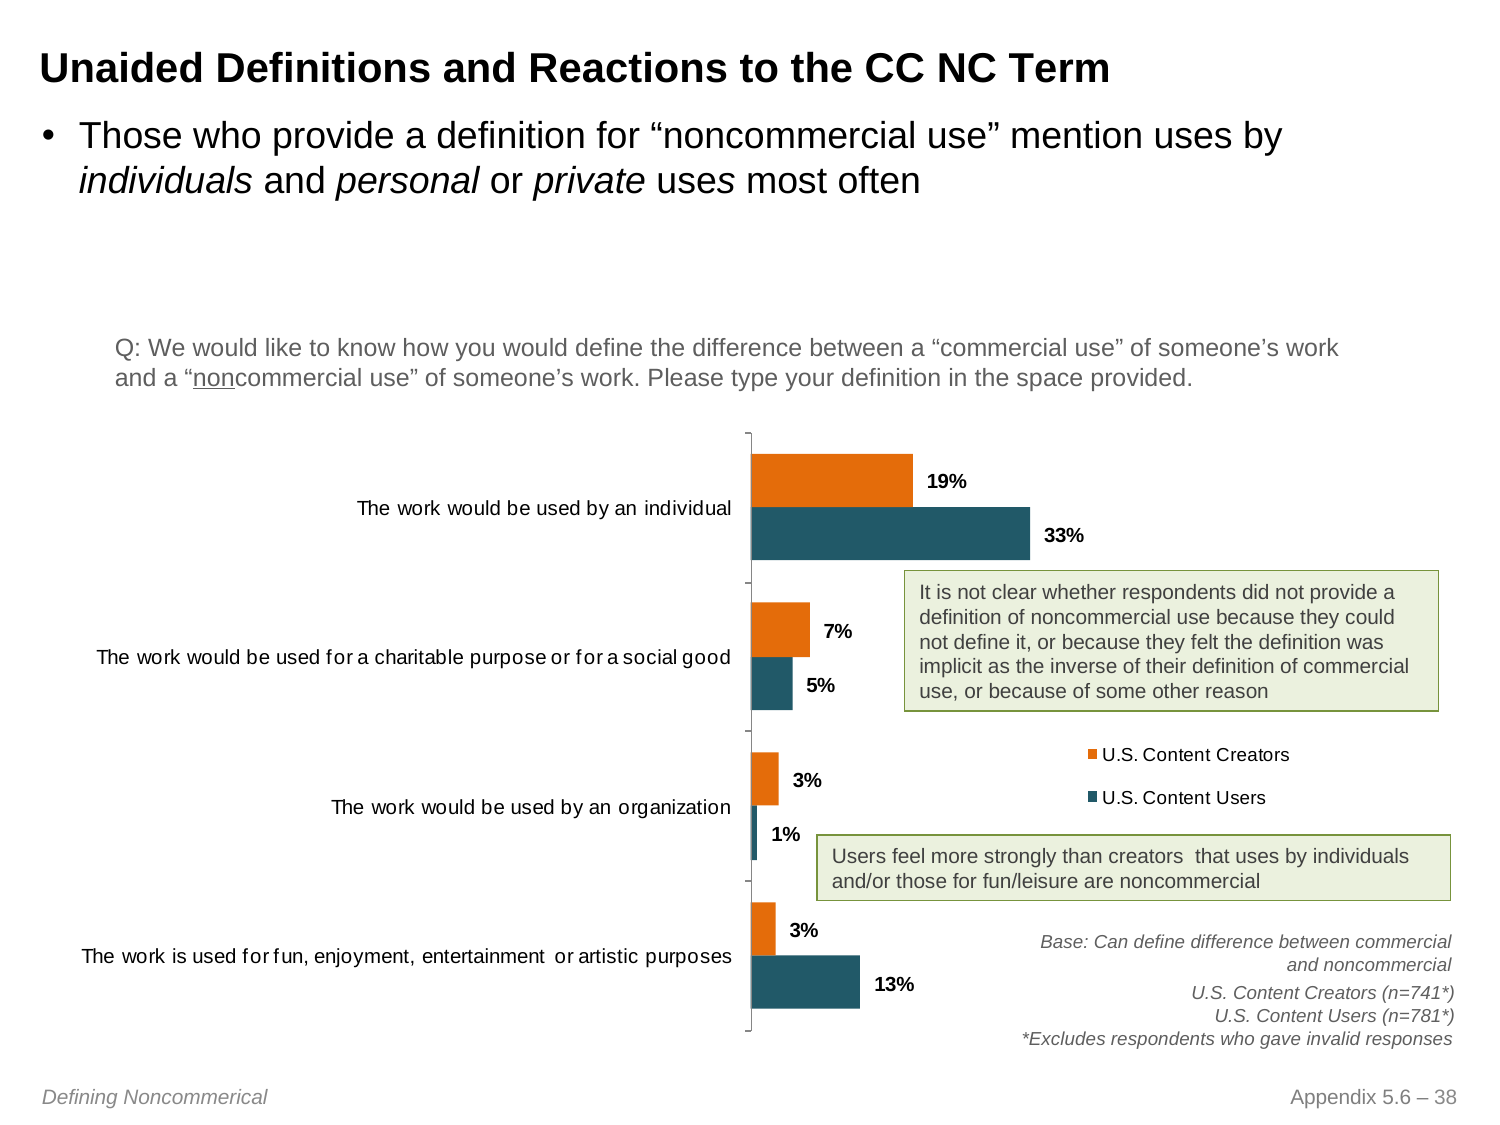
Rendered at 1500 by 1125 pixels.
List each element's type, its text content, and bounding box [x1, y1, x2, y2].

text_box It is not clear whether respondents did not provide a definition of noncommercial use because they could not define it, or because they felt the definition was implicit as the inverse of their definition of commercial use, or because of some other reason [904, 570, 1439, 711]
text_box Those who provide a definition for “noncommercial use” mention uses by individuals and personal or private uses most often [27, 110, 1454, 210]
text_box Q: We would like to know how you would define the difference between a “commercial use” of someone’s work and a “noncommercial use” of someone’s work. Please type your definition in the space provided. [99, 323, 1377, 400]
text_box Base: Can define difference between commercial and noncommercial [1008, 922, 1467, 983]
text_box Appendix 5.6 – <number> [1121, 1066, 1472, 1125]
text_box Unaided Definitions and Reactions to the CC NC Term [24, 27, 1454, 110]
text_box Users feel more strongly than creators that uses by individuals and/or those for fun/leisure are noncommercial [817, 835, 1451, 901]
text_box U.S. Content Creators (n=741*) U.S. Content Users (n=781*) [1011, 973, 1470, 1034]
text_box Defining Noncommerical [27, 1066, 503, 1125]
text_box *Excludes respondents who gave invalid responses [908, 1018, 1468, 1057]
picture [67, 402, 1442, 1042]
